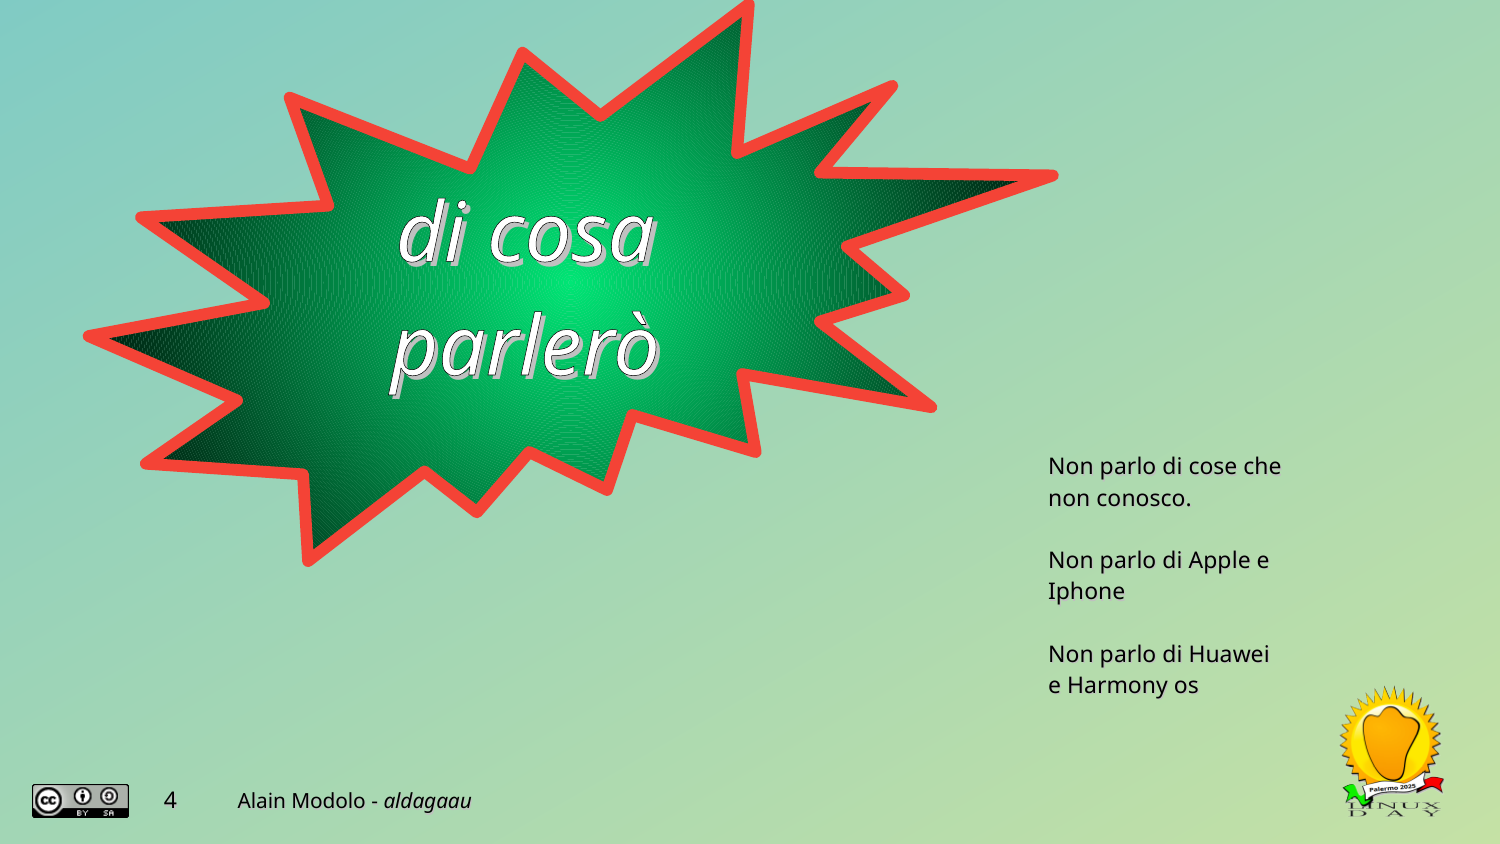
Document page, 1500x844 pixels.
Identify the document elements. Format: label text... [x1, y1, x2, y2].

text_box di cosa parlerò [88, 4, 1053, 562]
picture [32, 784, 129, 818]
text_box Non parlo di cose che non conosco. Non parlo di Apple e Iphone Non parlo di Huawei e Harmony os [1033, 442, 1300, 708]
picture [1233, 670, 1500, 844]
